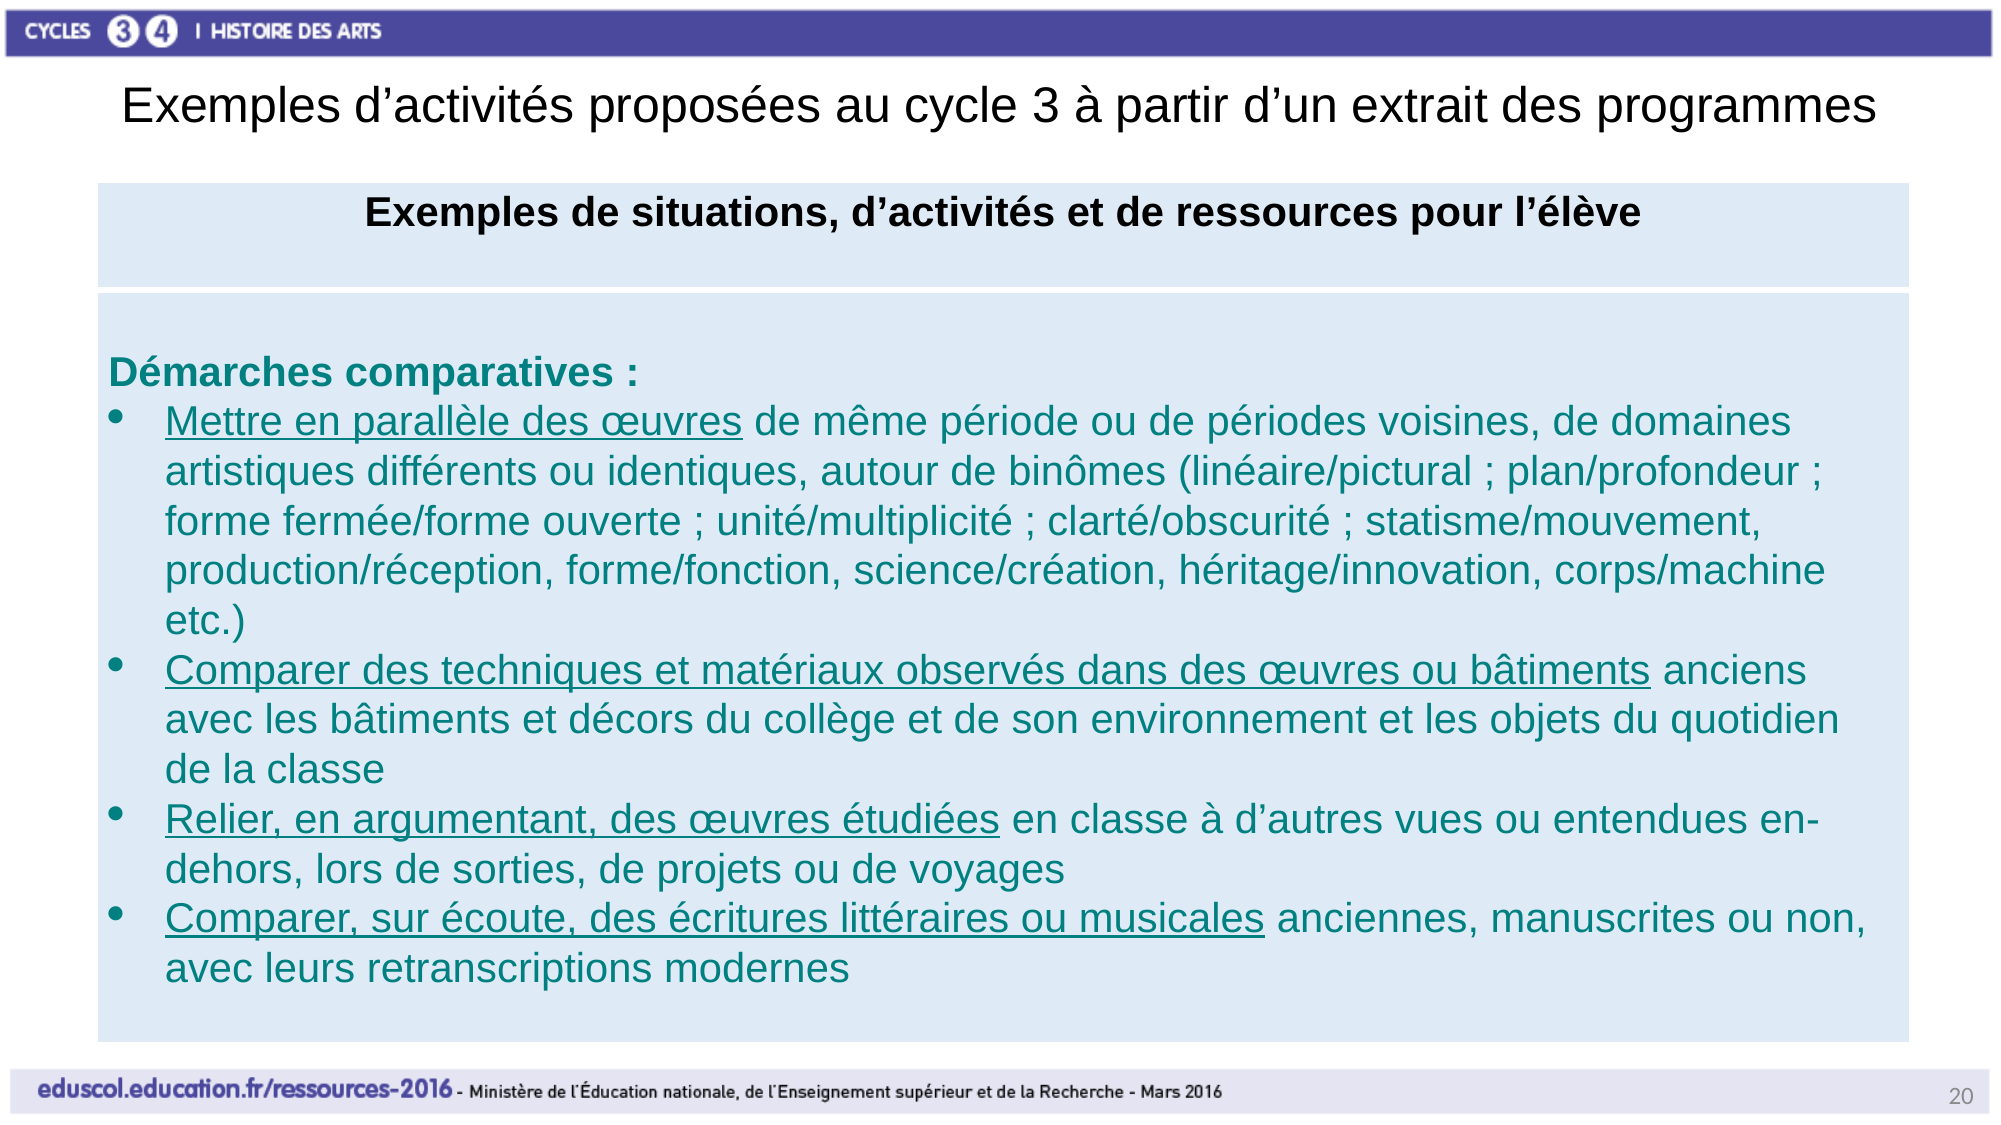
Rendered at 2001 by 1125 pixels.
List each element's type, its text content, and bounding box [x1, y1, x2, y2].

picture [0, 0, 2000, 67]
slide_number <numéro> [1918, 1065, 1990, 1125]
table_header Exemples de situations, d’activités et de ressources pour l’élève [98, 183, 1909, 287]
picture [0, 1058, 2000, 1125]
table_cell Démarches comparatives : Mettre en parallèle des œuvres de même période ou de périodes voisines, de domaines artistiques différents ou identiques, autour de binômes (linéaire/pictural ; plan/profondeur ; forme fermée/forme ouverte ; unité/multiplicité ; clarté/obscurité ; statisme/mouvement, production/réception, forme/fonction, science/création, héritage/innovation, corps/machine etc.) Comparer des techniques et matériaux observés dans des œuvres ou bâtiments anciens avec les bâtiments et décors du collège et de son environnement et les objets du quotidien de la classe Relier, en argumentant, des œuvres étudiées en classe à d’autres vues ou entendues en-dehors, lors de sorties, de projets ou de voyages Comparer, sur écoute, des écritures littéraires ou musicales anciennes, manuscrites ou non, avec leurs retranscriptions modernes [98, 293, 1909, 1042]
title Exemples d’activités proposées au cycle 3 à partir d’un extrait des programmes [63, 67, 1937, 165]
